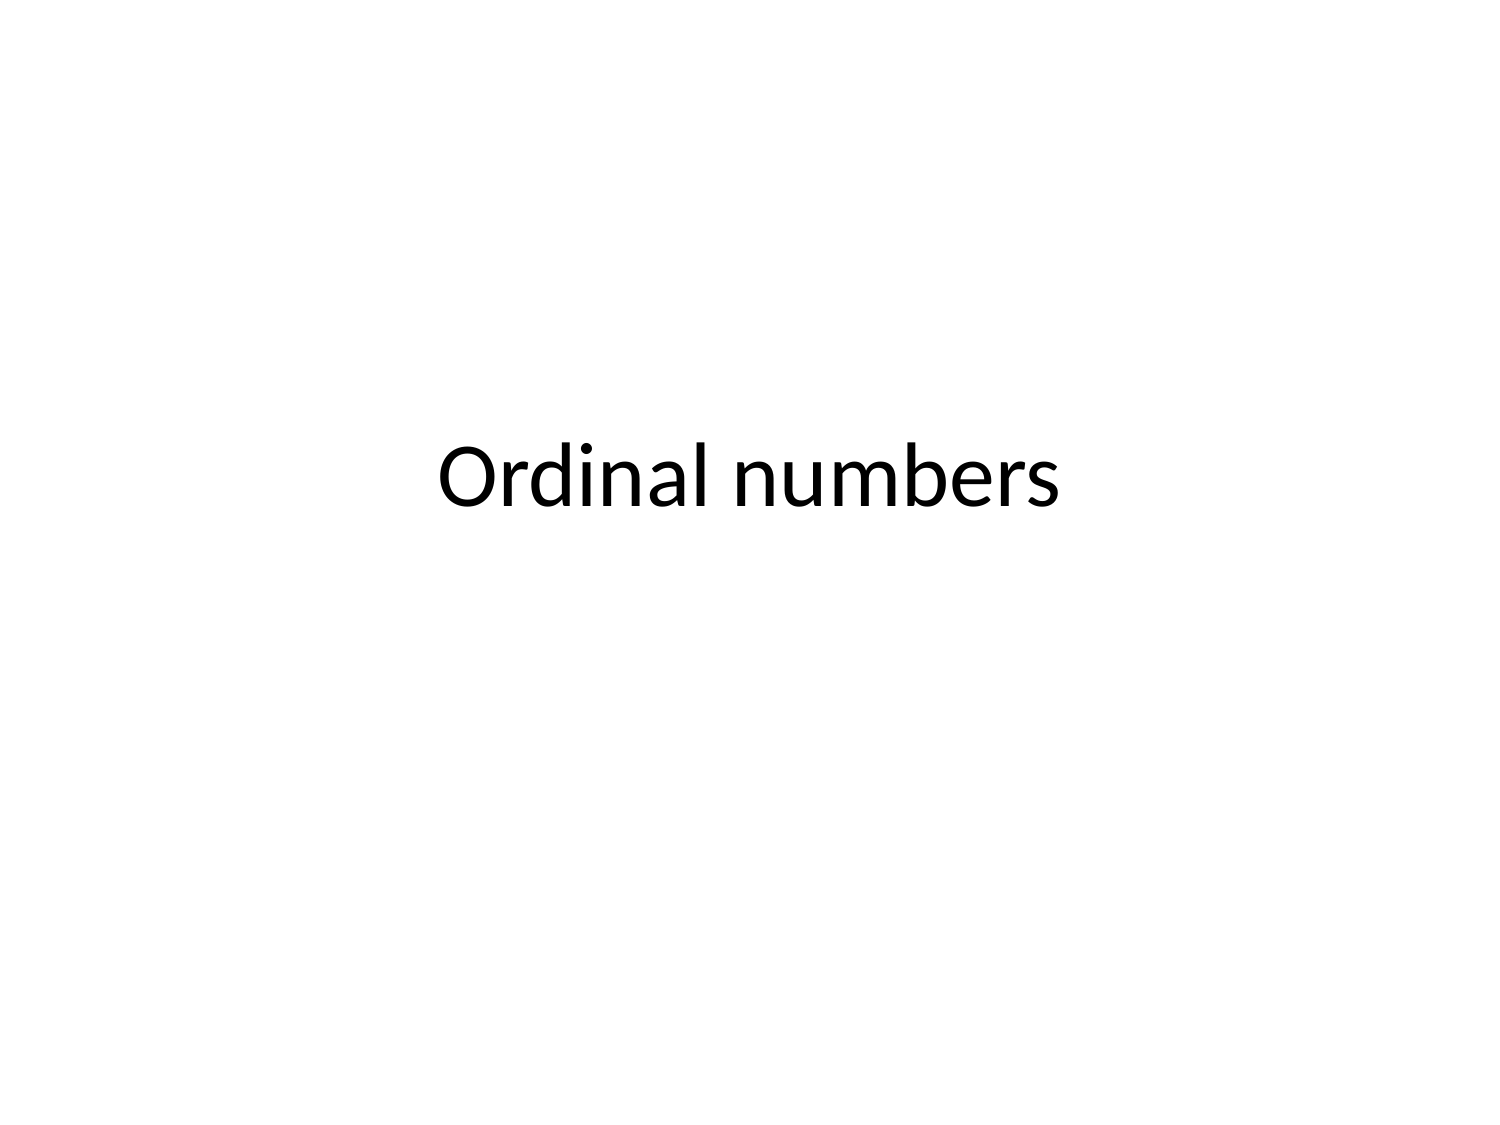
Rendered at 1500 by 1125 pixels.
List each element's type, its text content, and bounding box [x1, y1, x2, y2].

title Ordinal numbers [112, 349, 1388, 591]
